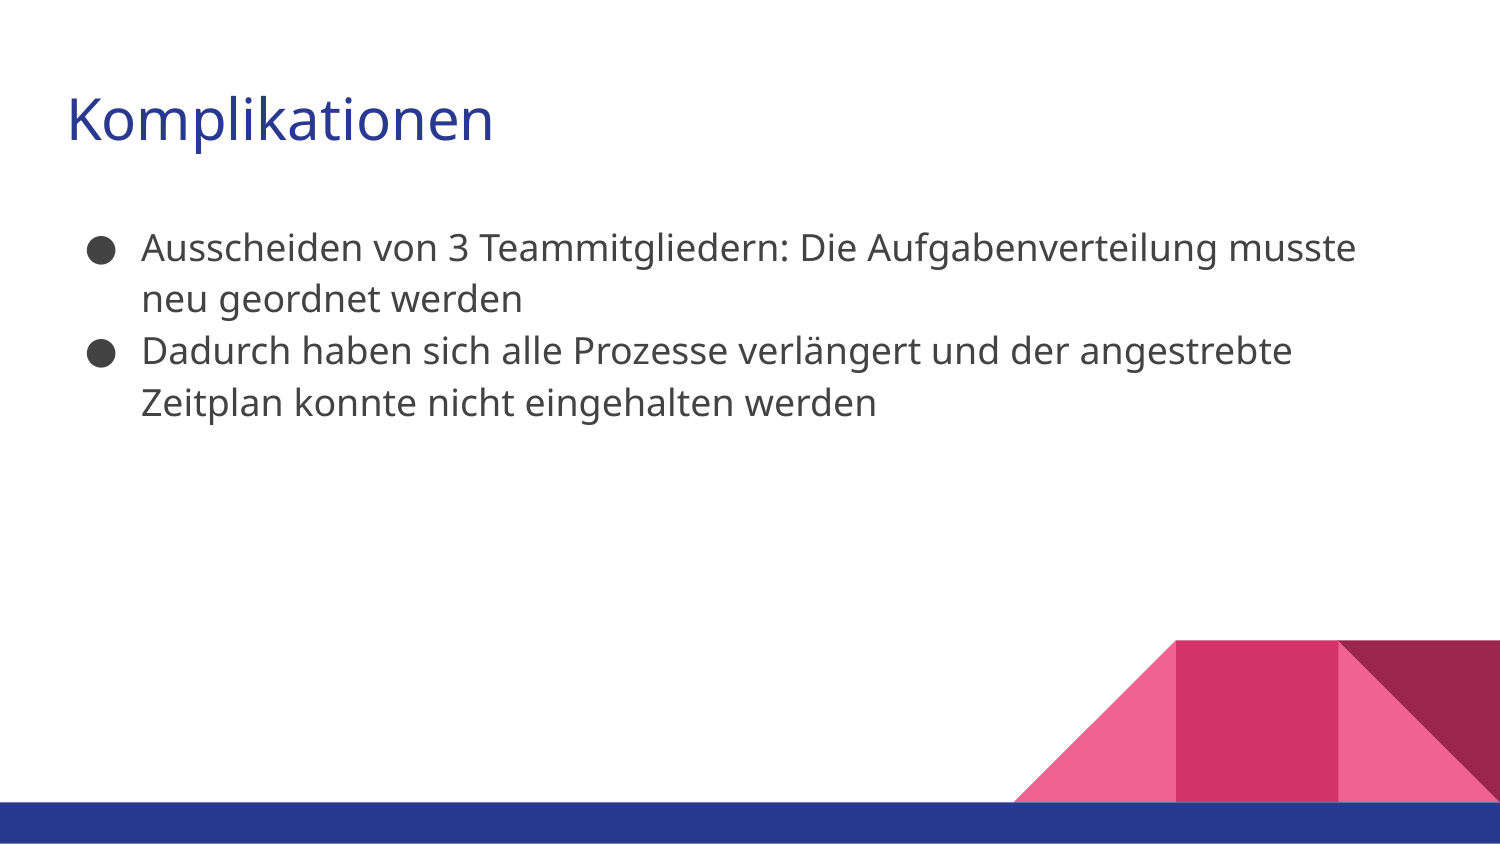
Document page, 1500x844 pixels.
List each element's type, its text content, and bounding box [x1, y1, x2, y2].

title Komplikationen [51, 67, 1449, 167]
list Ausscheiden von 3 Teammitgliedern: Die Aufgabenverteilung musste neu geordnet werden Dadurch haben sich alle Prozesse verlängert und der angestrebte Zeitplan konnte nicht eingehalten werden [51, 201, 1449, 750]
